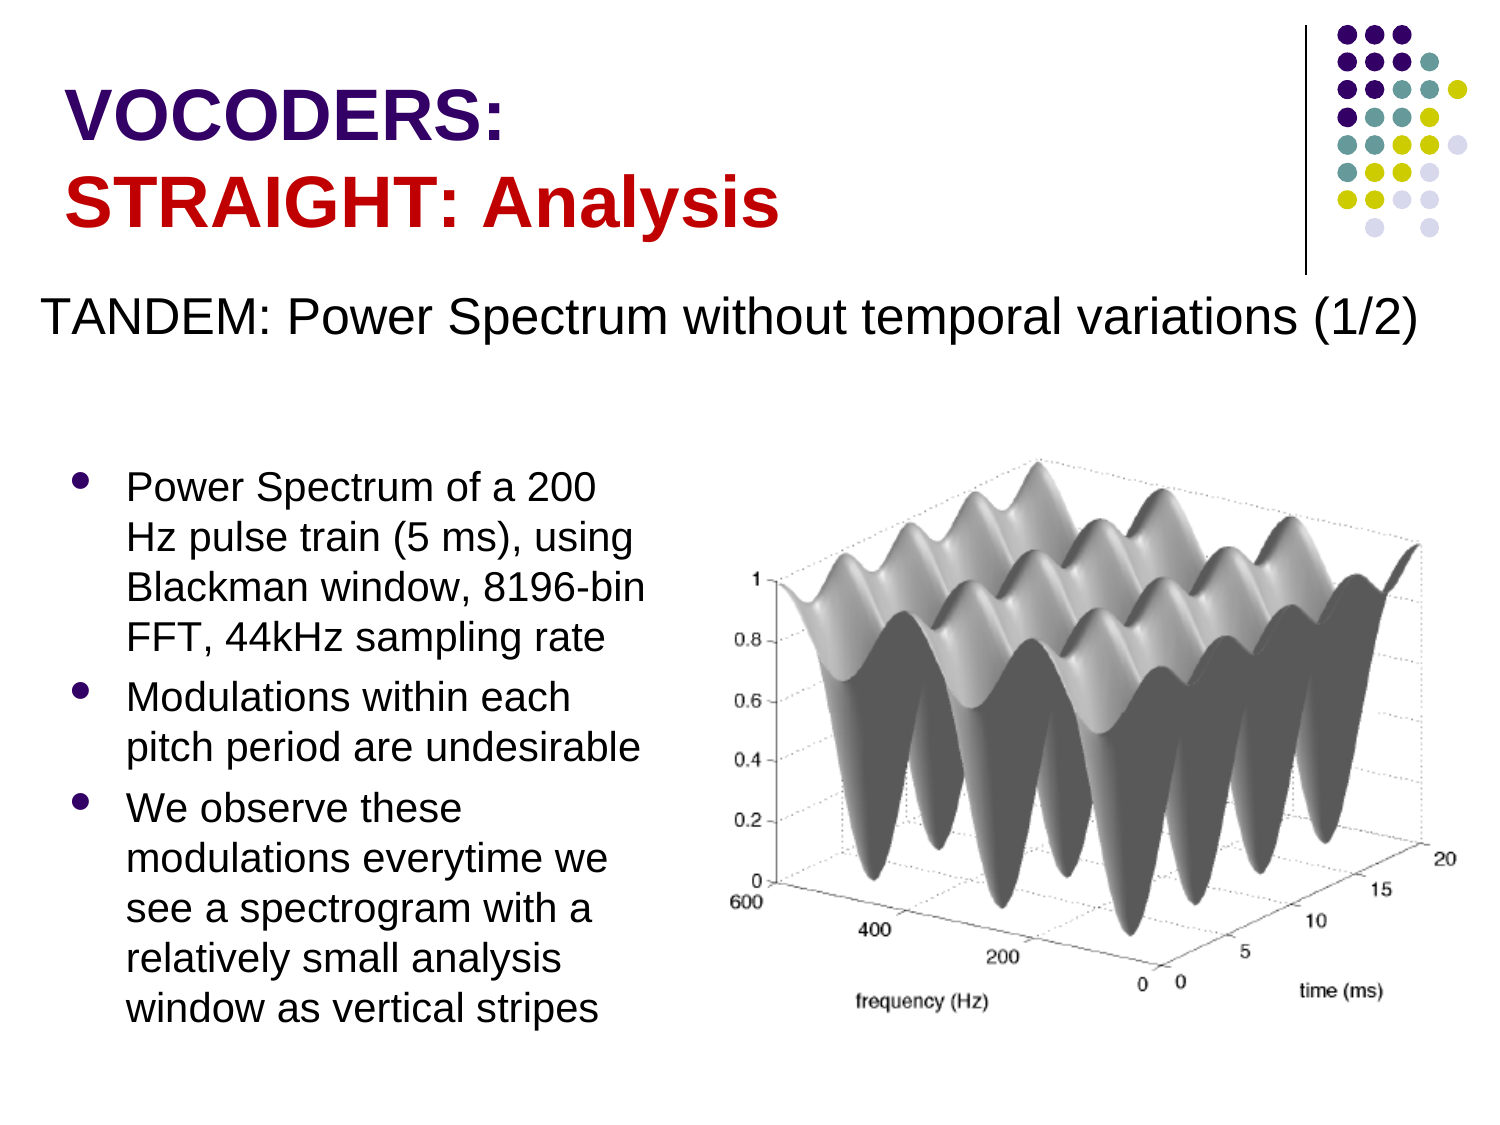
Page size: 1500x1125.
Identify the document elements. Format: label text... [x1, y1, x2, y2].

text_box VOCODERS: STRAIGHT: Analysis [49, 37, 1288, 251]
picture [715, 445, 1471, 1029]
text_box Power Spectrum of a 200 Hz pulse train (5 ms), using Blackman window, 8196-bin FFT, 44kHz sampling rate Modulations within each pitch period are undesirable We observe these modulations everytime we see a spectrogram with a relatively small analysis window as vertical stripes [54, 451, 671, 1059]
list TANDEM: Power Spectrum without temporal variations (1/2) [24, 275, 1471, 412]
